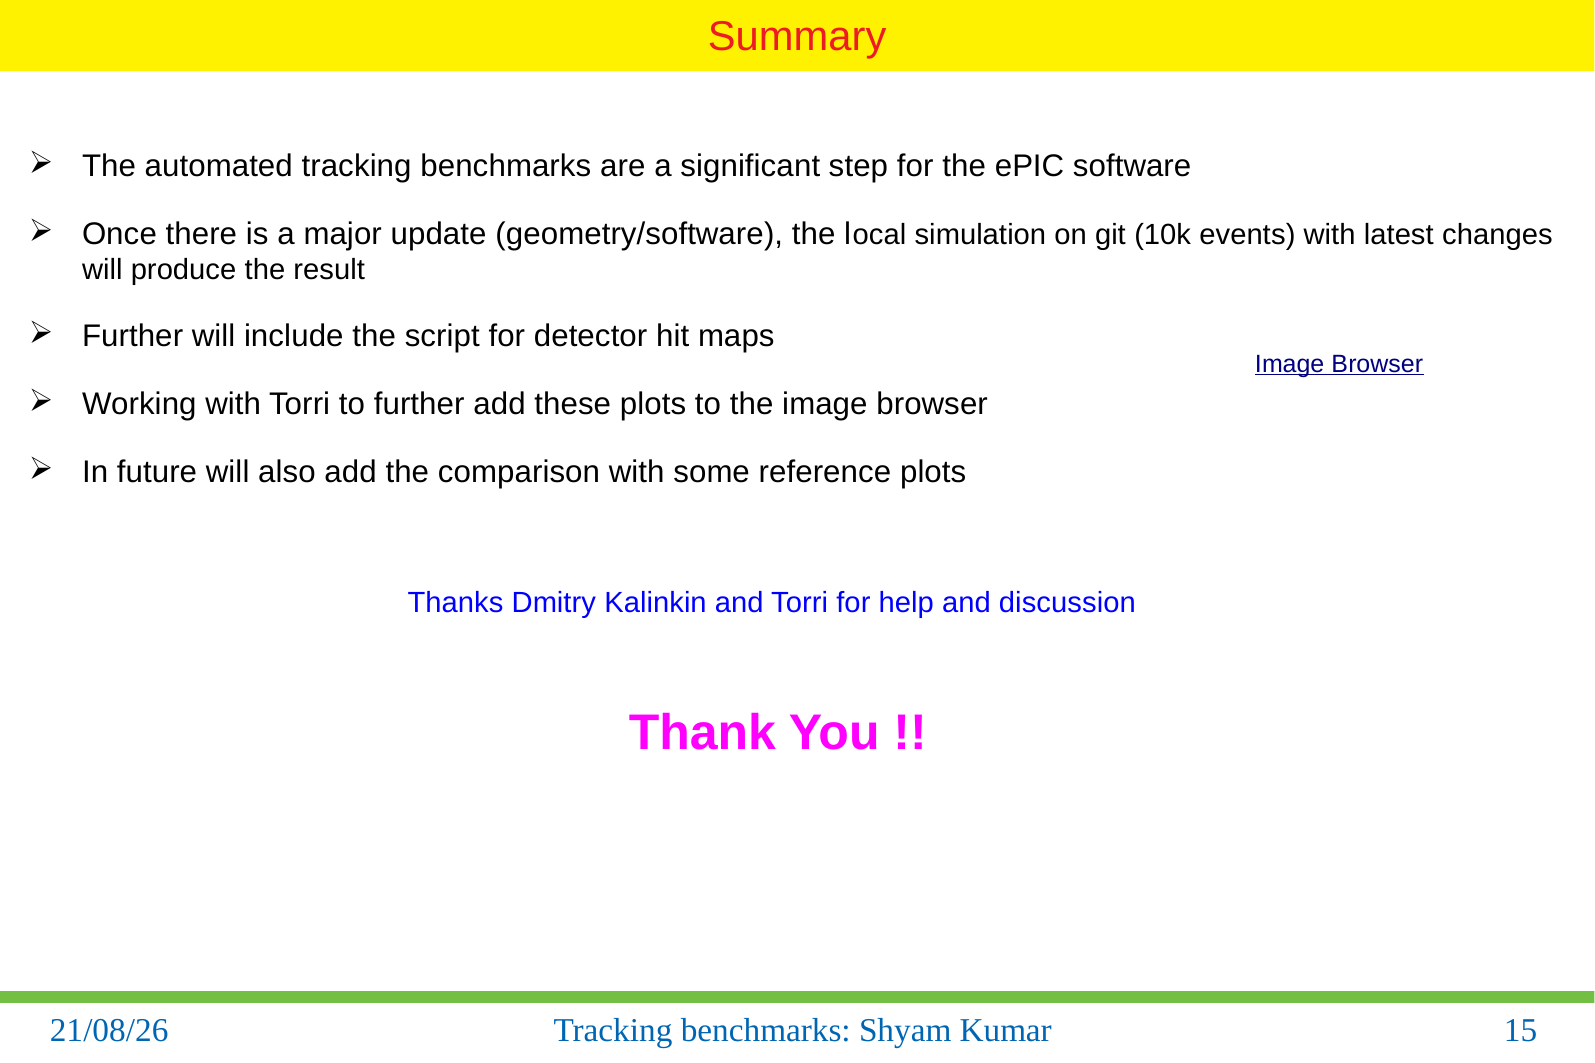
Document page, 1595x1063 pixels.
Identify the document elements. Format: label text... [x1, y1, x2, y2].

text_box Thanks Dmitry Kalinkin and Torri for help and discussion [363, 578, 1182, 636]
list The automated tracking benchmarks are a significant step for the ePIC software Once there is a major update (geometry/software), the local simulation on git (10k events) with latest changes will produce the result Further will include the script for detector hit maps Working with Torri to further add these plots to the image browser In future will also add the comparison with some reference plots [11, 148, 1583, 986]
text_box Thank You !! [614, 697, 981, 768]
text_box Image Browser [1240, 342, 1489, 386]
title Summary [0, 0, 1595, 71]
